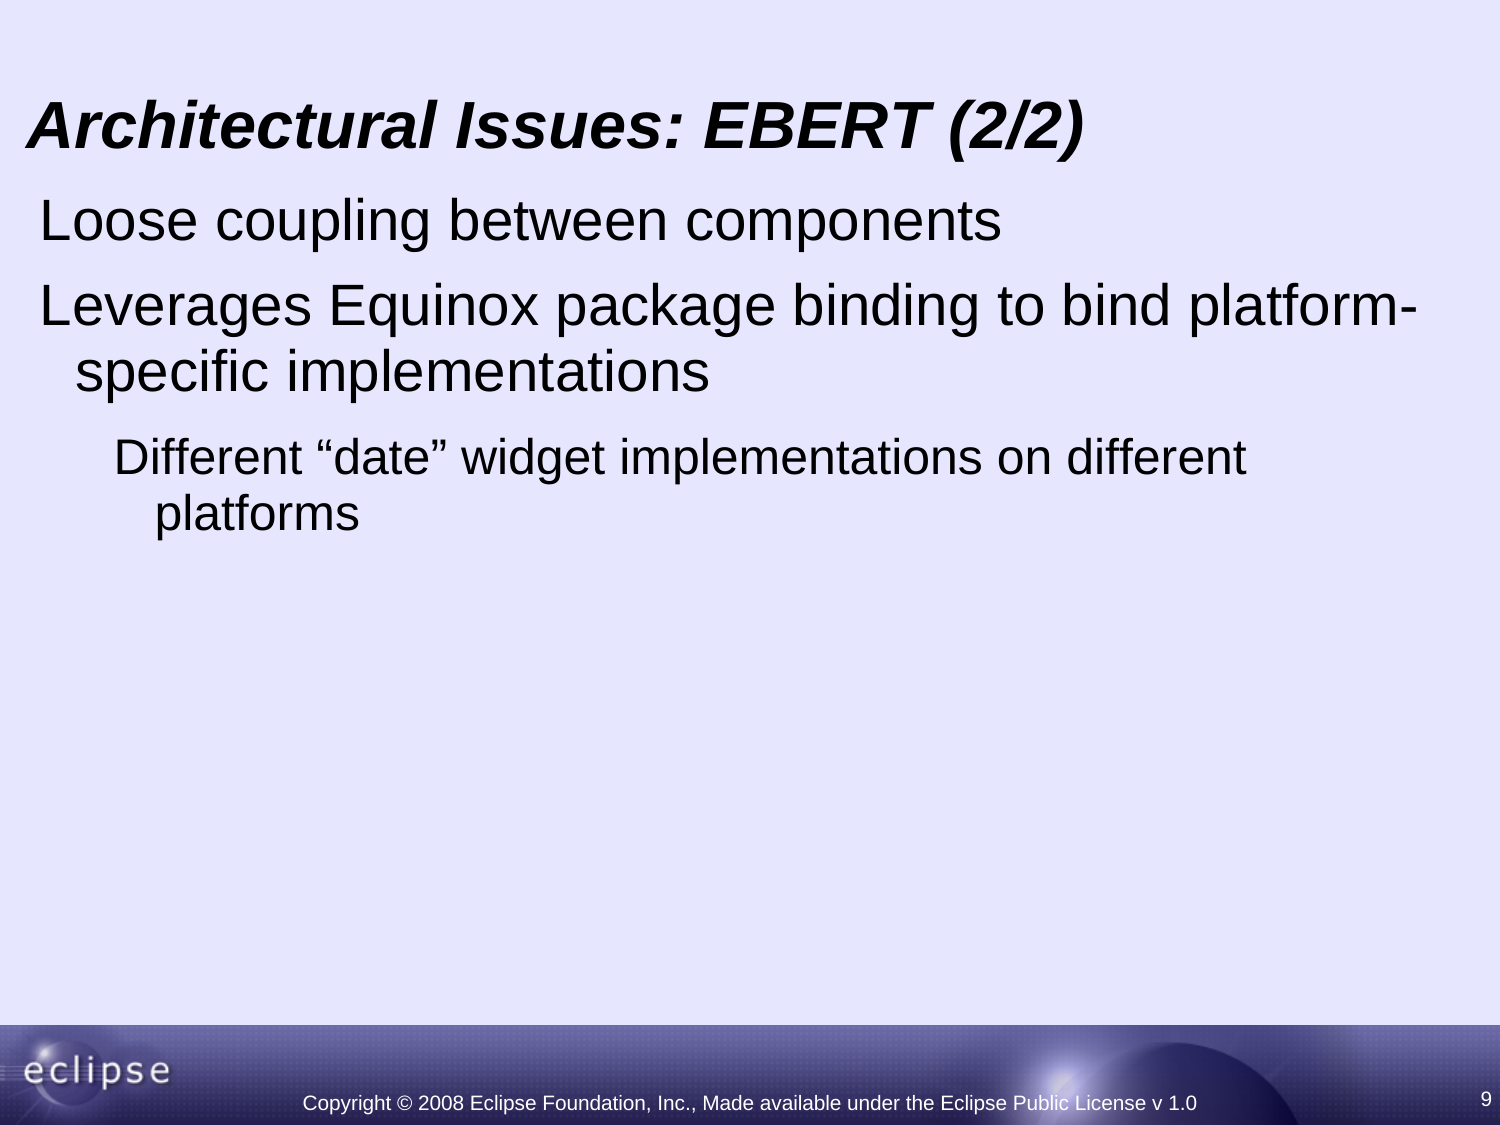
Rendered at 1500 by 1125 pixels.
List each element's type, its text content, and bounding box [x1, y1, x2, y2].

list Loose coupling between components Leverages Equinox package binding to bind platform-specific implementations Different “date” widget implementations on different platforms [37, 187, 1463, 1021]
title Architectural Issues: EBERT (2/2) [26, 77, 1474, 179]
picture [0, 1025, 1500, 1125]
